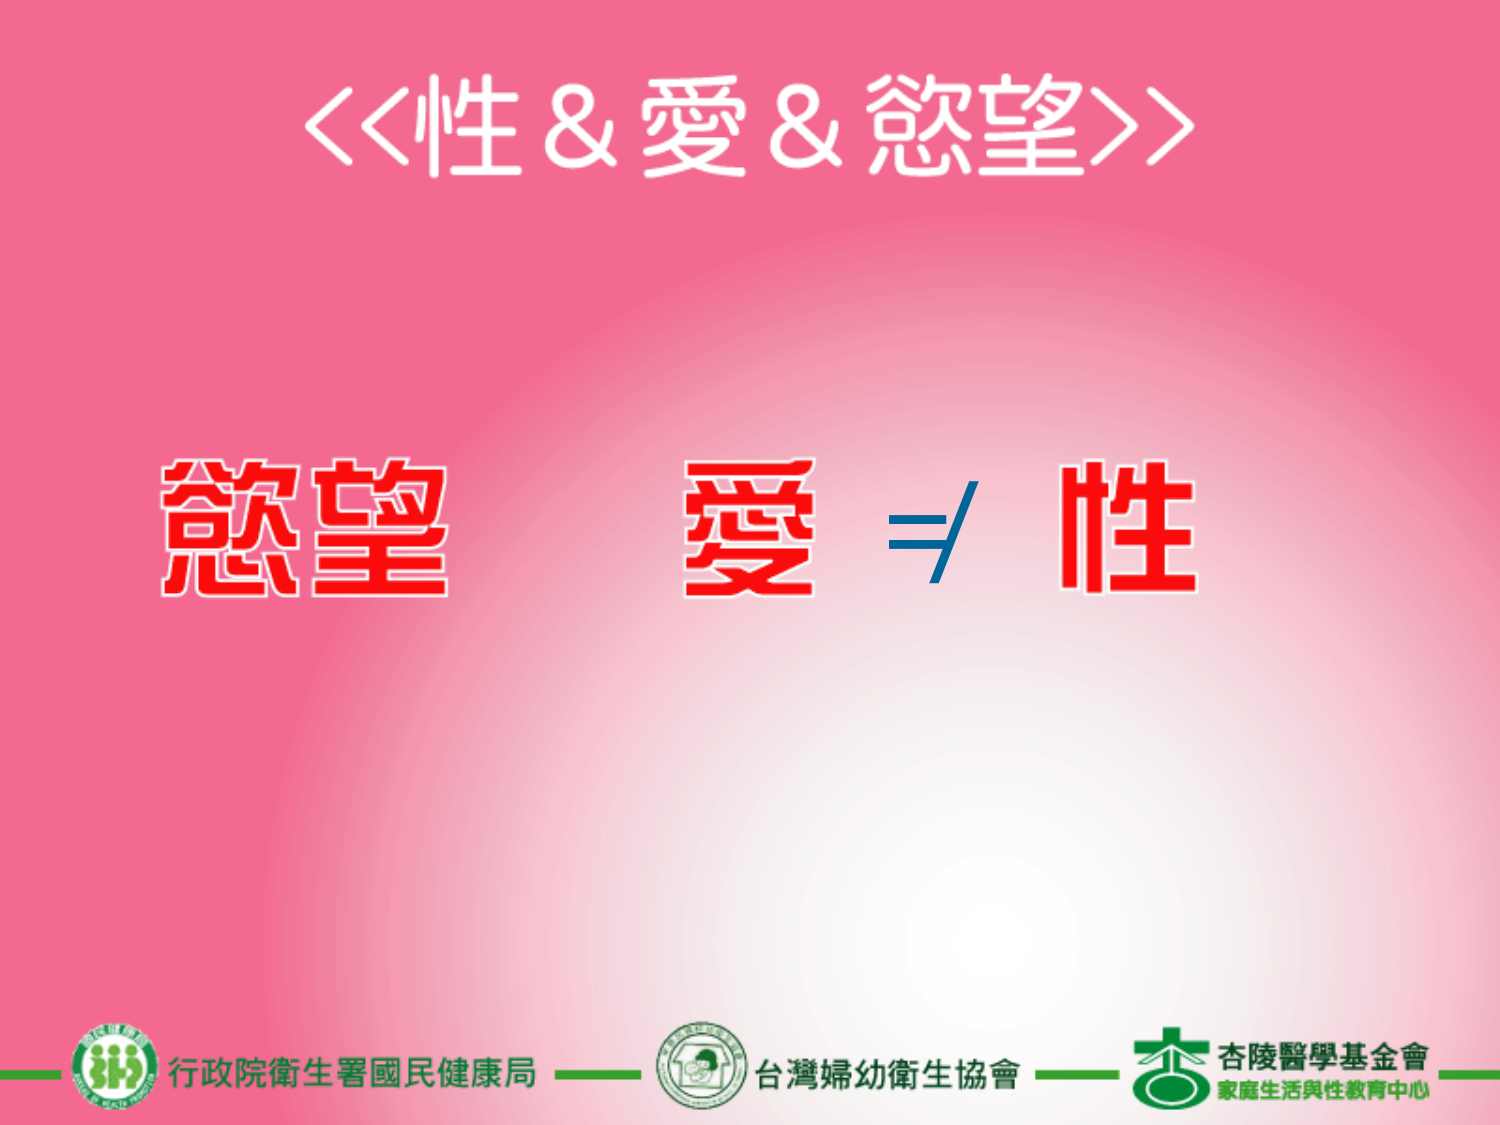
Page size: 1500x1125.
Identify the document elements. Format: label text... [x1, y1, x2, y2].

picture [0, 0, 1500, 1125]
text_box ≠ [868, 444, 970, 610]
